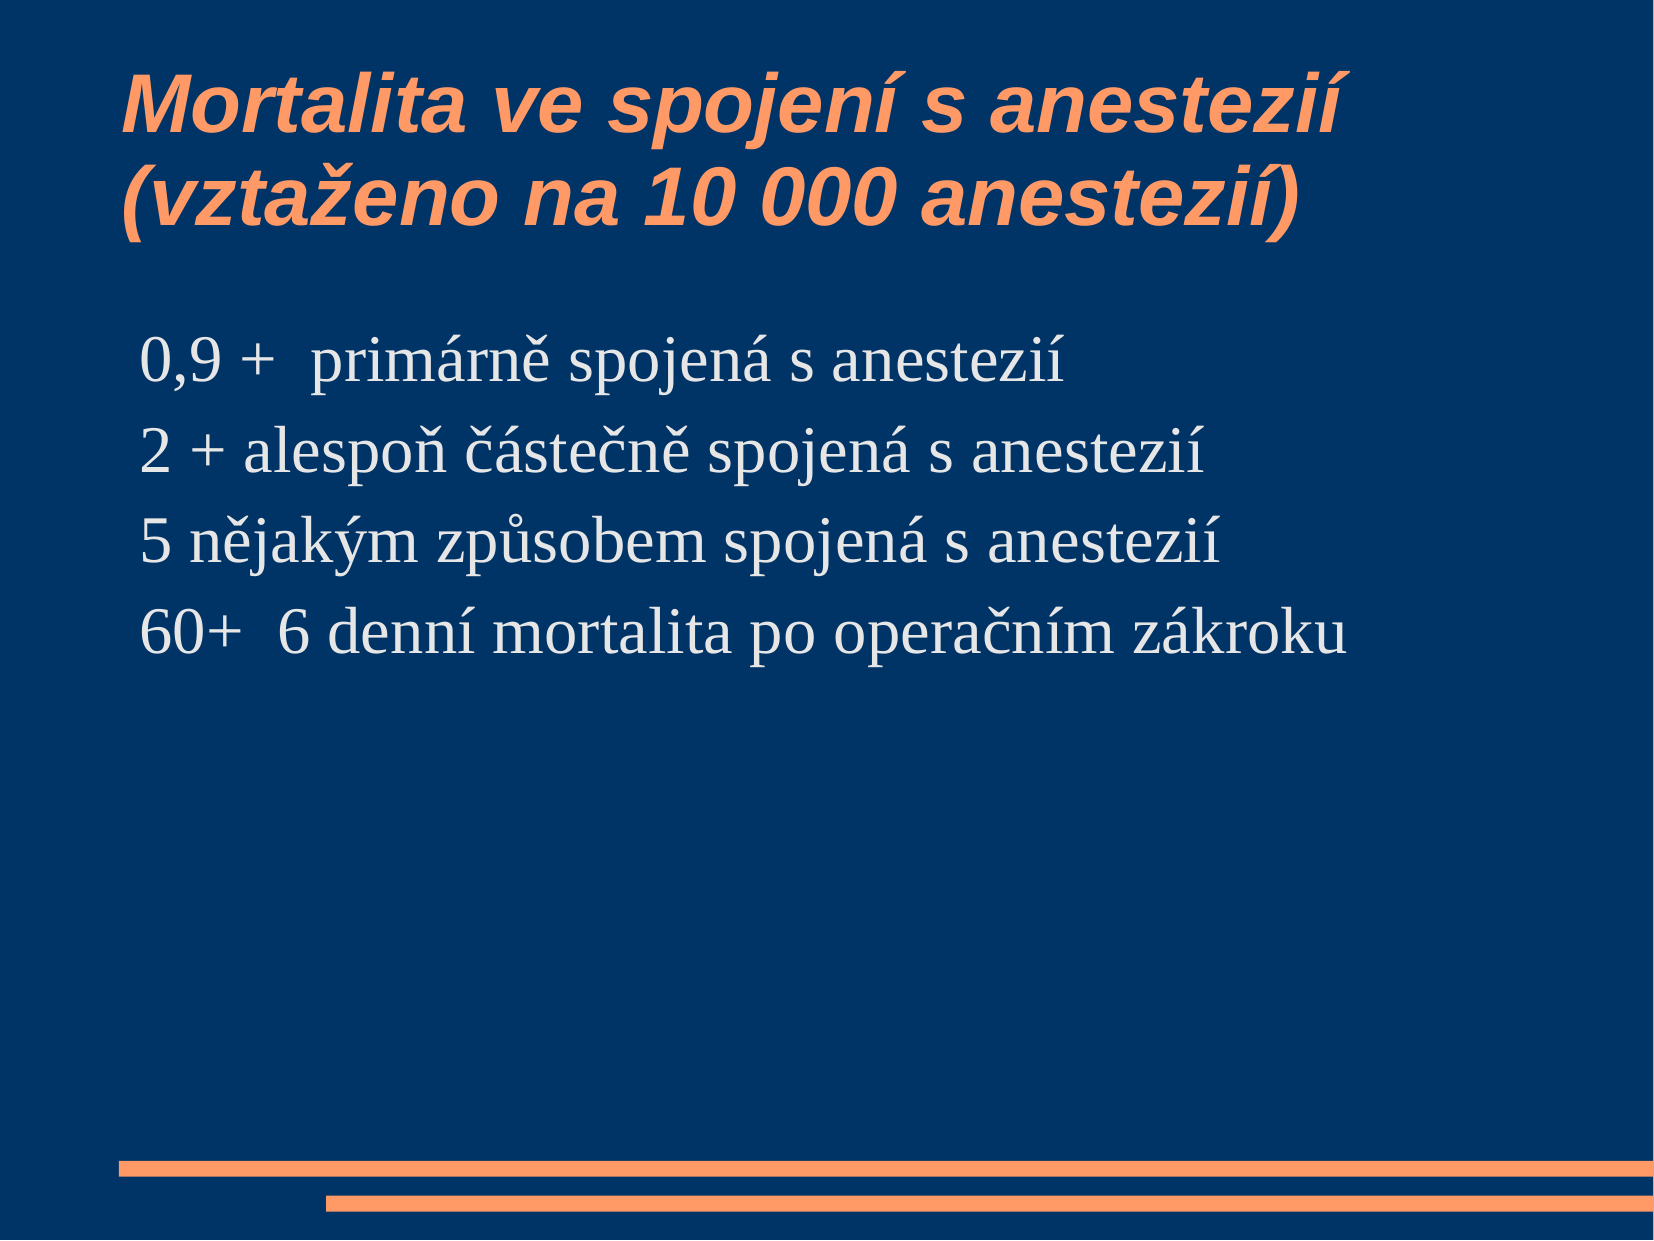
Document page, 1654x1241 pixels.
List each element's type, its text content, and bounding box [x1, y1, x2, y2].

list 0,9 + primárně spojená s anestezií 2 + alespoň částečně spojená s anestezií 5 nějakým způsobem spojená s anestezií 60+ 6 denní mortalita po operačním zákroku [121, 322, 1561, 1132]
title Mortalita ve spojení s anestezií (vztaženo na 10 000 anestezií) [121, 46, 1534, 254]
